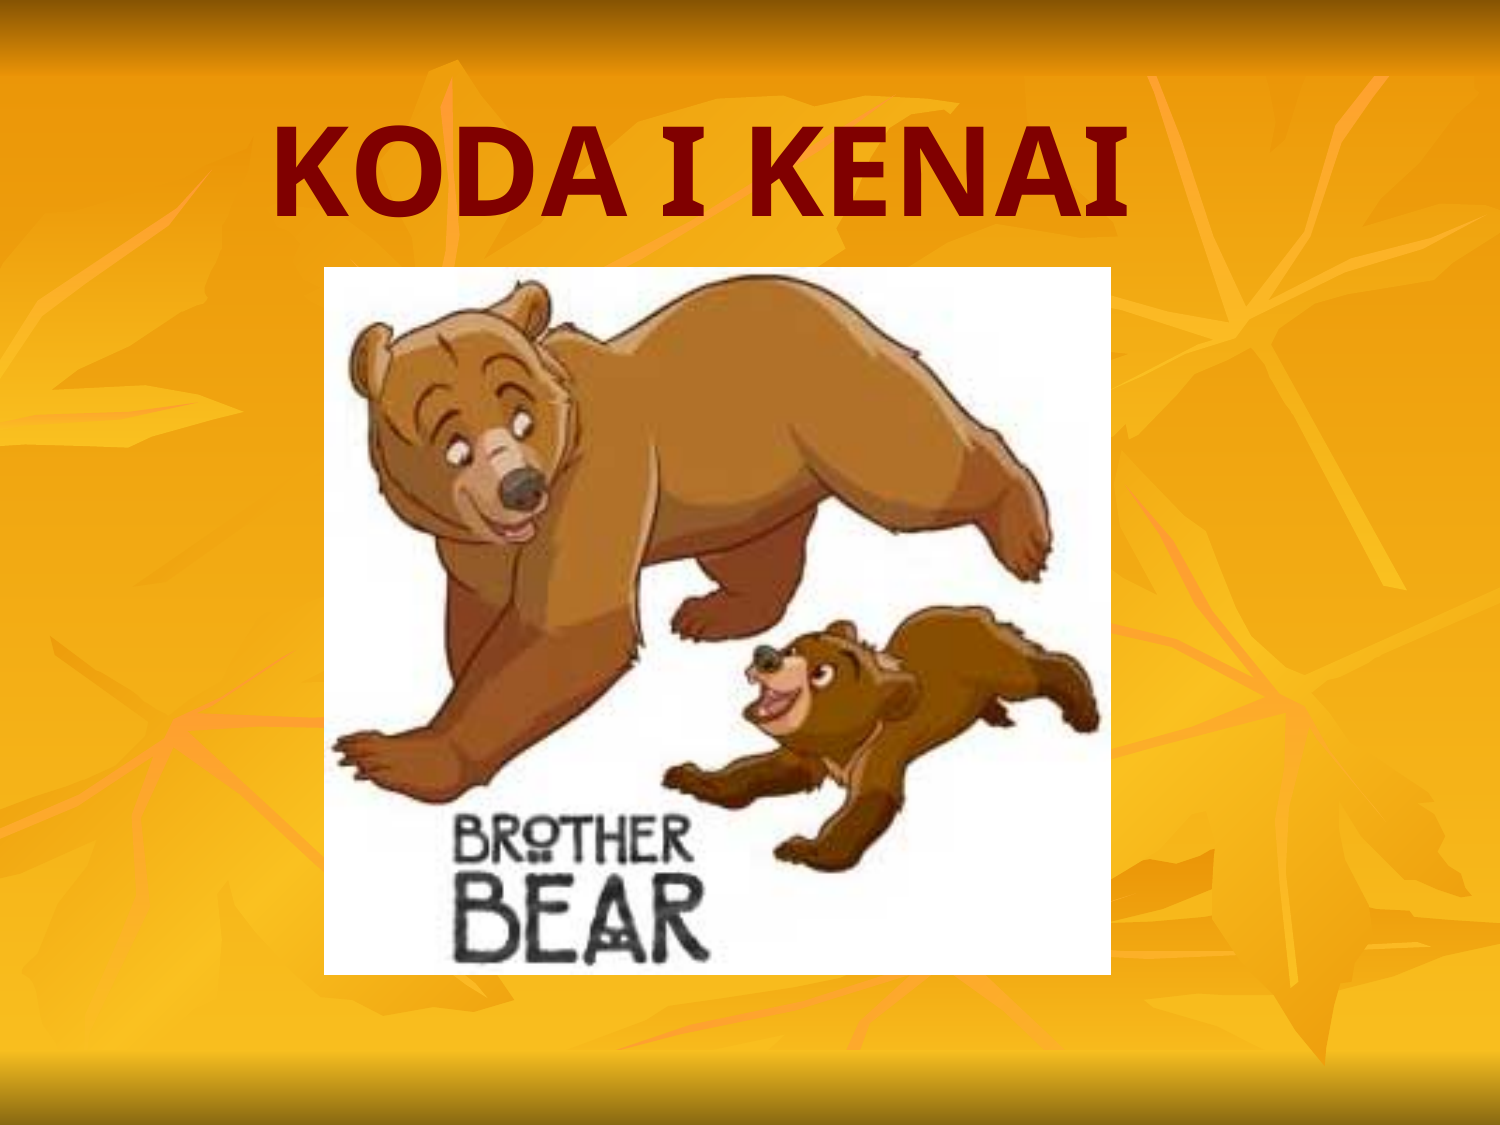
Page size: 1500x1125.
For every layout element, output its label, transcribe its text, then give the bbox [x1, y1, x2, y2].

picture [324, 267, 1111, 975]
title KODA I KENAI [135, 78, 1317, 256]
